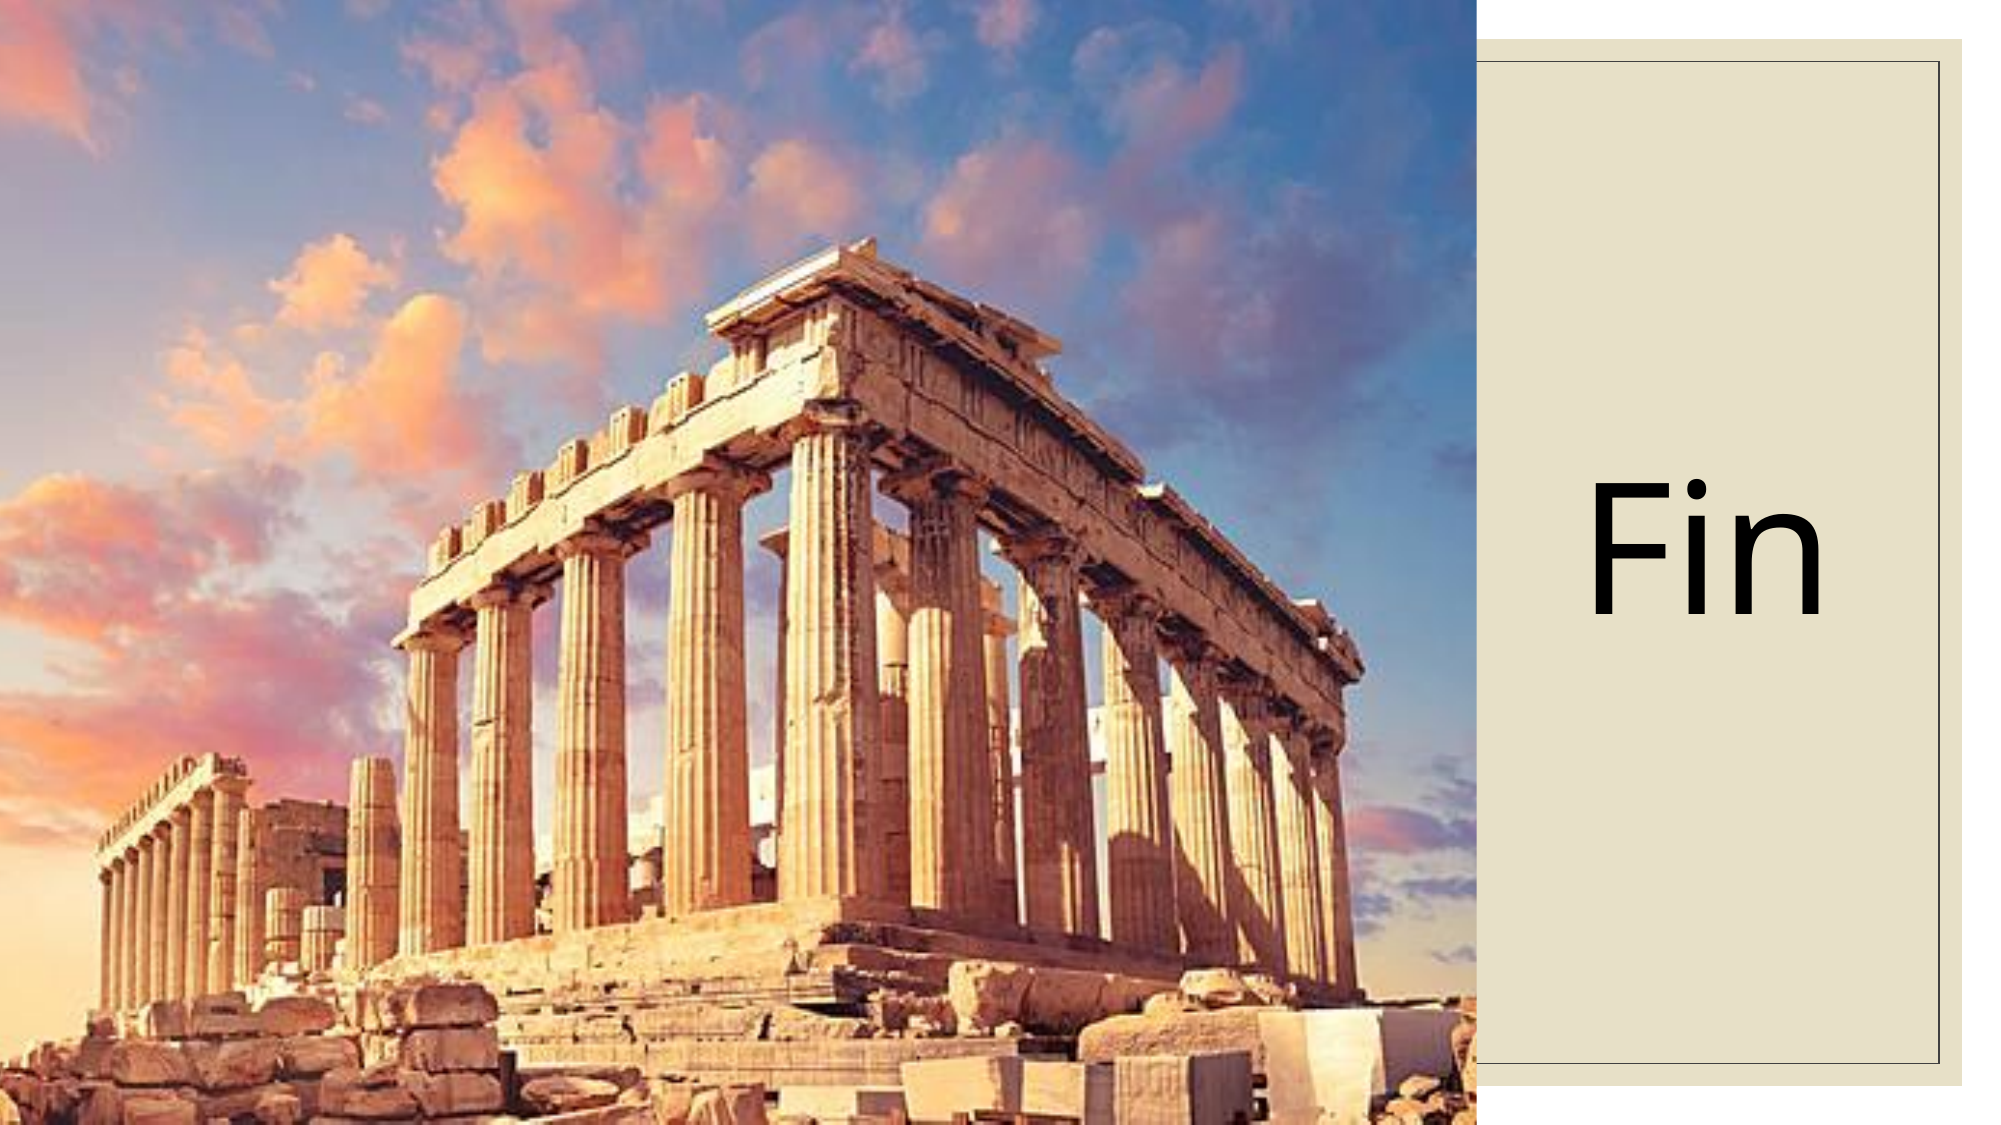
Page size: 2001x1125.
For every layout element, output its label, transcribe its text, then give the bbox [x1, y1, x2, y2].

list Fin [1506, 423, 1906, 998]
title [1601, 98, 2000, 370]
picture [0, 0, 1477, 1125]
